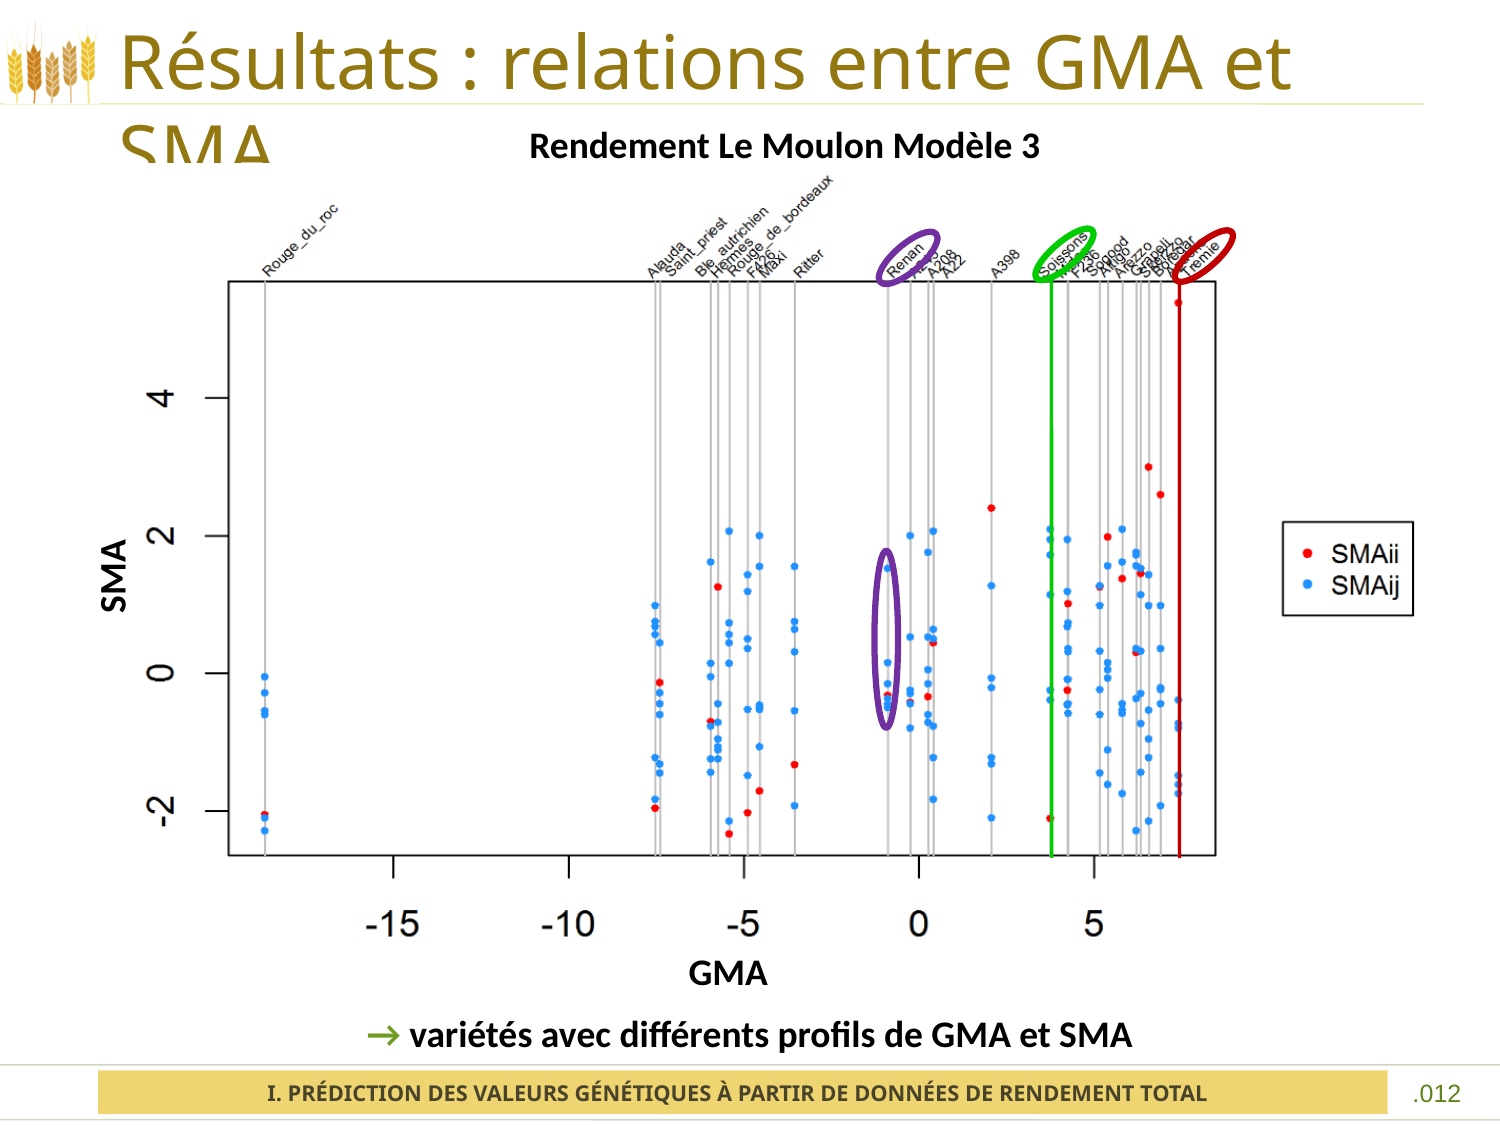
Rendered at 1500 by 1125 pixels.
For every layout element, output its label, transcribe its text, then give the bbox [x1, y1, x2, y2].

text_box I. PRÉDICTION DES VALEURS GÉNÉTIQUES À PARTIR DE DONNÉES DE RENDEMENT TOTAL [112, 1079, 1365, 1106]
picture [5, 18, 99, 104]
title Résultats : relations entre GMA et SMA [103, 7, 1471, 103]
text_box SMA [35, 505, 141, 629]
text_box Rendement Le Moulon Modèle 3 [370, 113, 1199, 163]
text_box GMA [673, 940, 796, 1002]
text_box → variétés avec différents profils de GMA et SMA [47, 1002, 1453, 1063]
picture [17, 163, 1436, 1035]
